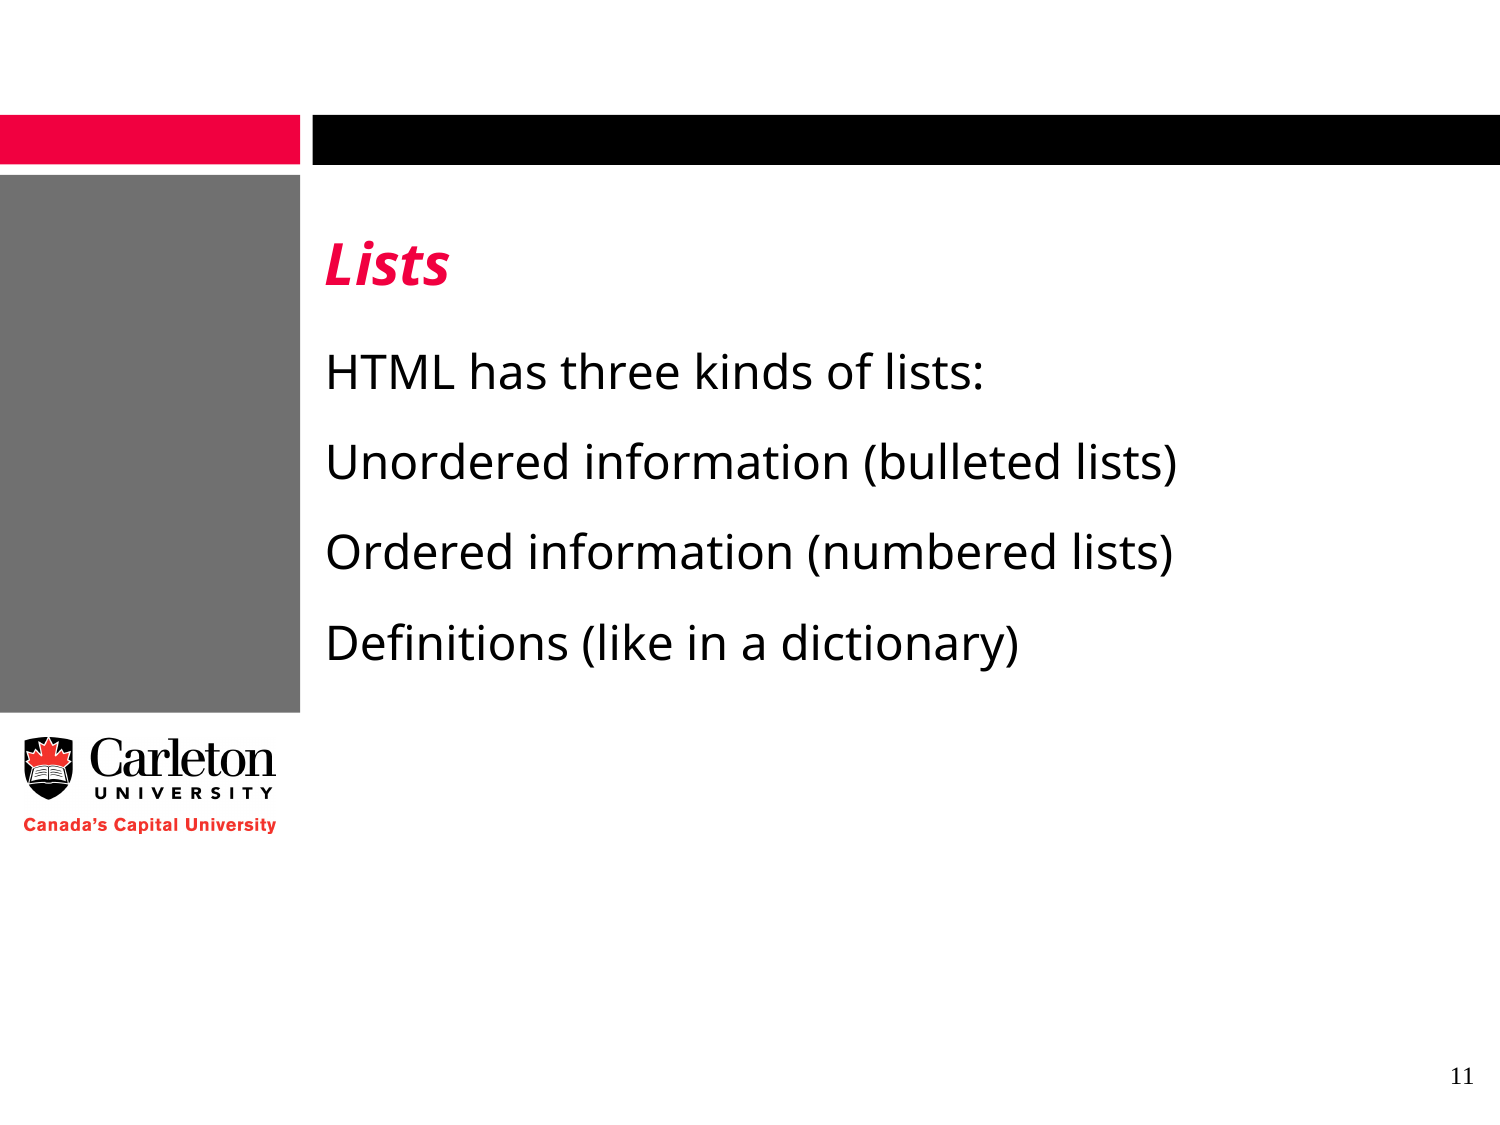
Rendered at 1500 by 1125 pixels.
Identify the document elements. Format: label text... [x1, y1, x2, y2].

title Lists [324, 194, 1450, 324]
list HTML has three kinds of lists: Unordered information (bulleted lists) Ordered information (numbered lists) Definitions (like in a dictionary) [324, 324, 1450, 1036]
picture [24, 737, 276, 834]
